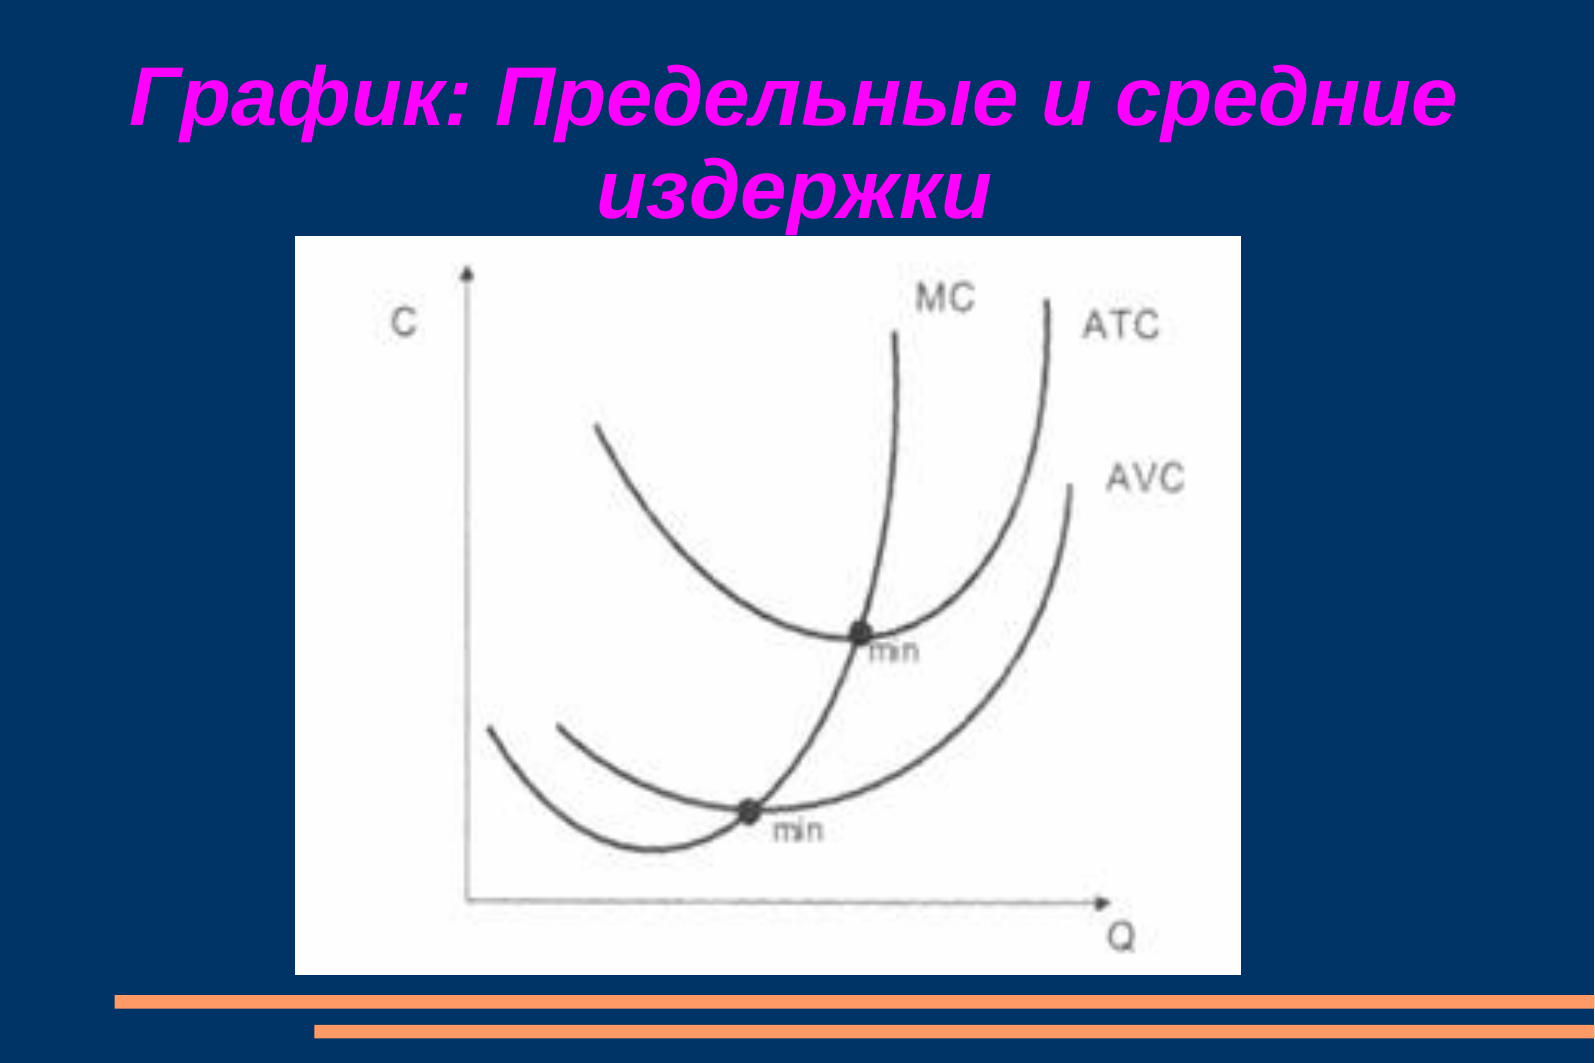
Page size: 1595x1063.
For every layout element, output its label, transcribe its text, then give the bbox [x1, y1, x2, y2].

text_box График: Предельные и средние издержки [23, 50, 1565, 237]
picture [295, 236, 1241, 975]
